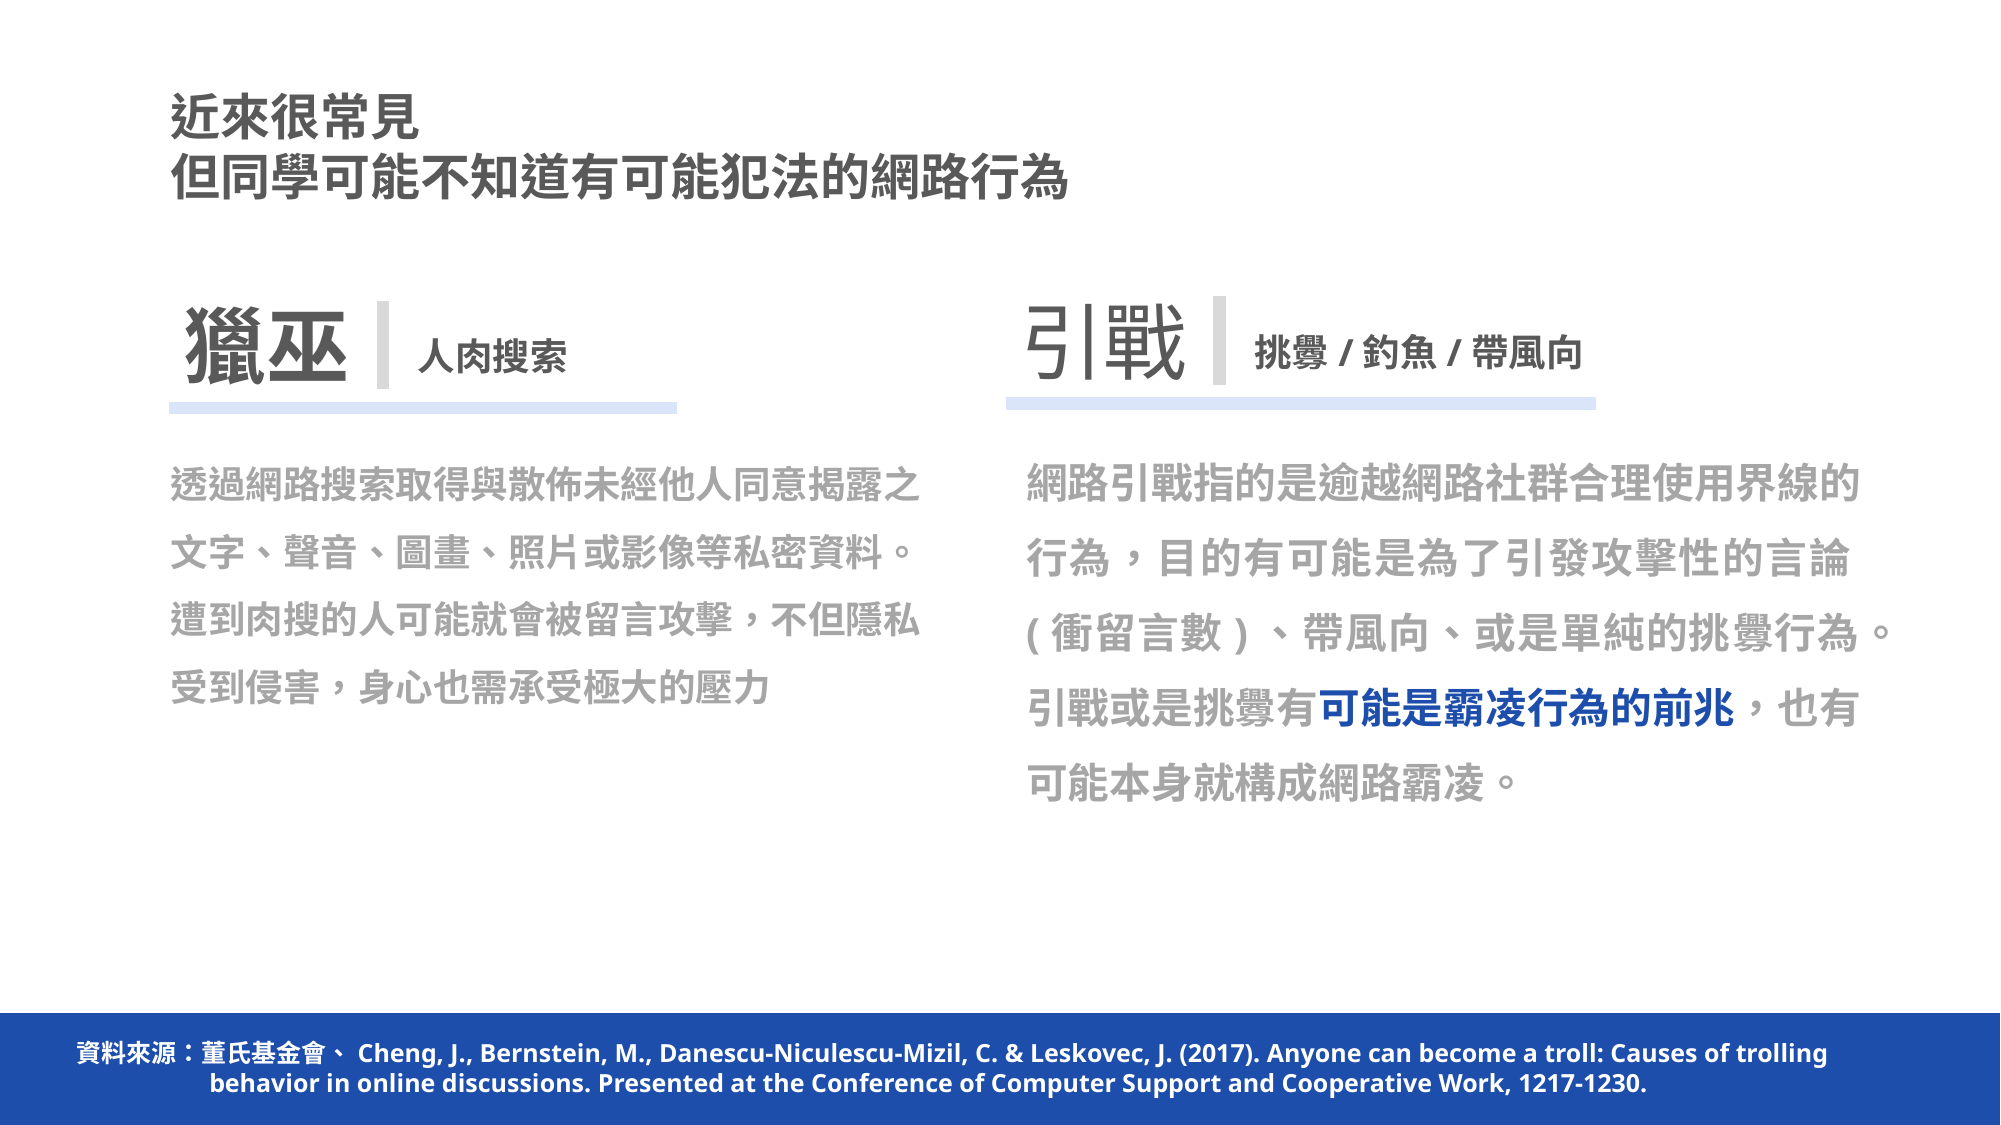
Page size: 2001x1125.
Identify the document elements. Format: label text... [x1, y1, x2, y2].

text_box 網路引戰指的是逾越網路社群合理使用界線的行為，目的有可能是為了引發攻擊性的言論(衝留言數)、帶風向、或是單純的挑釁行為。 引戰或是挑釁有可能是霸凌行為的前兆，也有可能本身就構成網路霸凌。 [1010, 424, 1877, 819]
text_box 人肉搜索 [403, 326, 583, 386]
text_box 近來很常見 但同學可能不知道有可能犯法的網路行為 [156, 77, 1086, 213]
text_box 引戰 [1005, 282, 1202, 397]
text_box 透過網路搜索取得與散佈未經他人同意揭露之文字、聲音、圖畫、照片或影像等私密資料。 遭到肉搜的人可能就會被留言攻擊，不但隱私受到侵害，身心也需承受極大的壓力 [156, 431, 947, 716]
text_box [0, 0, 2000, 1013]
text_box 資料來源：董氏基金會、Cheng, J., Bernstein, M., Danescu-Niculescu-Mizil, C. & Leskovec, J. (2017). Anyone can become a troll: Causes of trolling behavior in online discussions. Presented at the Conference of Computer Support and Cooperative Work, 1217-1230. [62, 1030, 1960, 1105]
text_box 挑釁/釣魚/帶風向 [1239, 321, 1599, 381]
text_box 獵巫 [169, 287, 365, 402]
